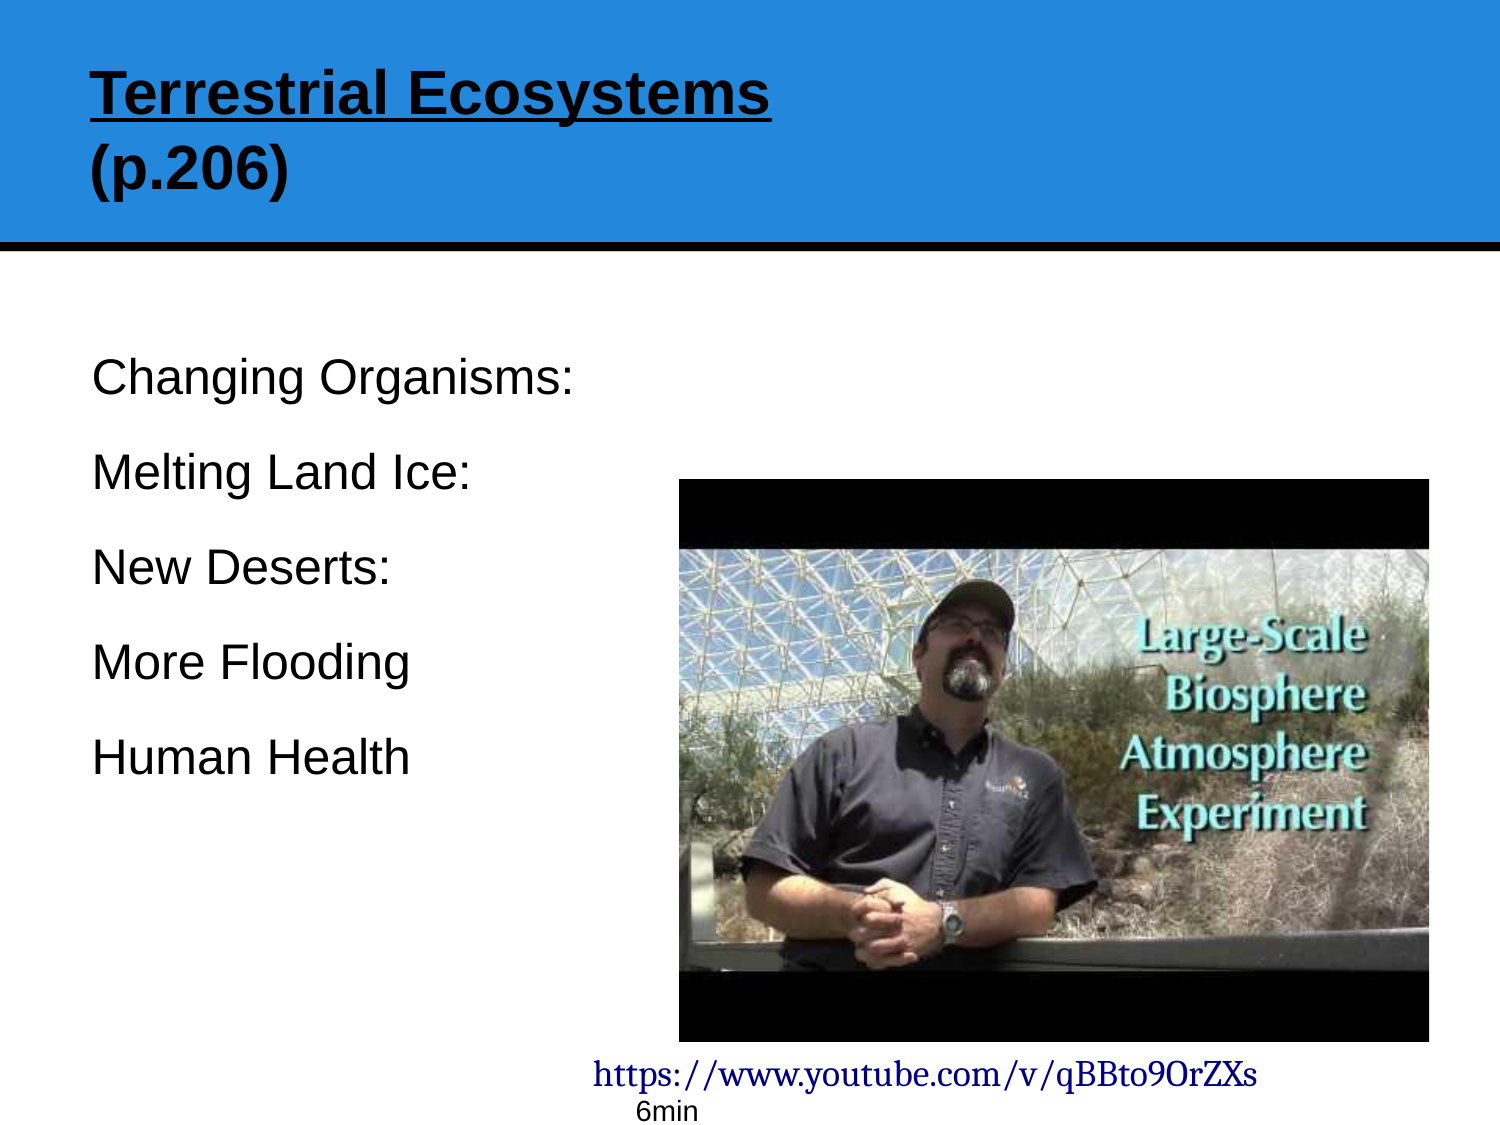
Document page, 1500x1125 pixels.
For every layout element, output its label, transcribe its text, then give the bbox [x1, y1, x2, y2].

text_box [679, 479, 1430, 1042]
text_box Terrestrial Ecosystems (p.206) [75, 45, 1425, 233]
text_box https://www.youtube.com/v/qBBto9OrZXs [578, 1042, 1445, 1114]
text_box Changing Organisms: Melting Land Ice: New Deserts: More Flooding Human Health [76, 267, 1427, 1082]
